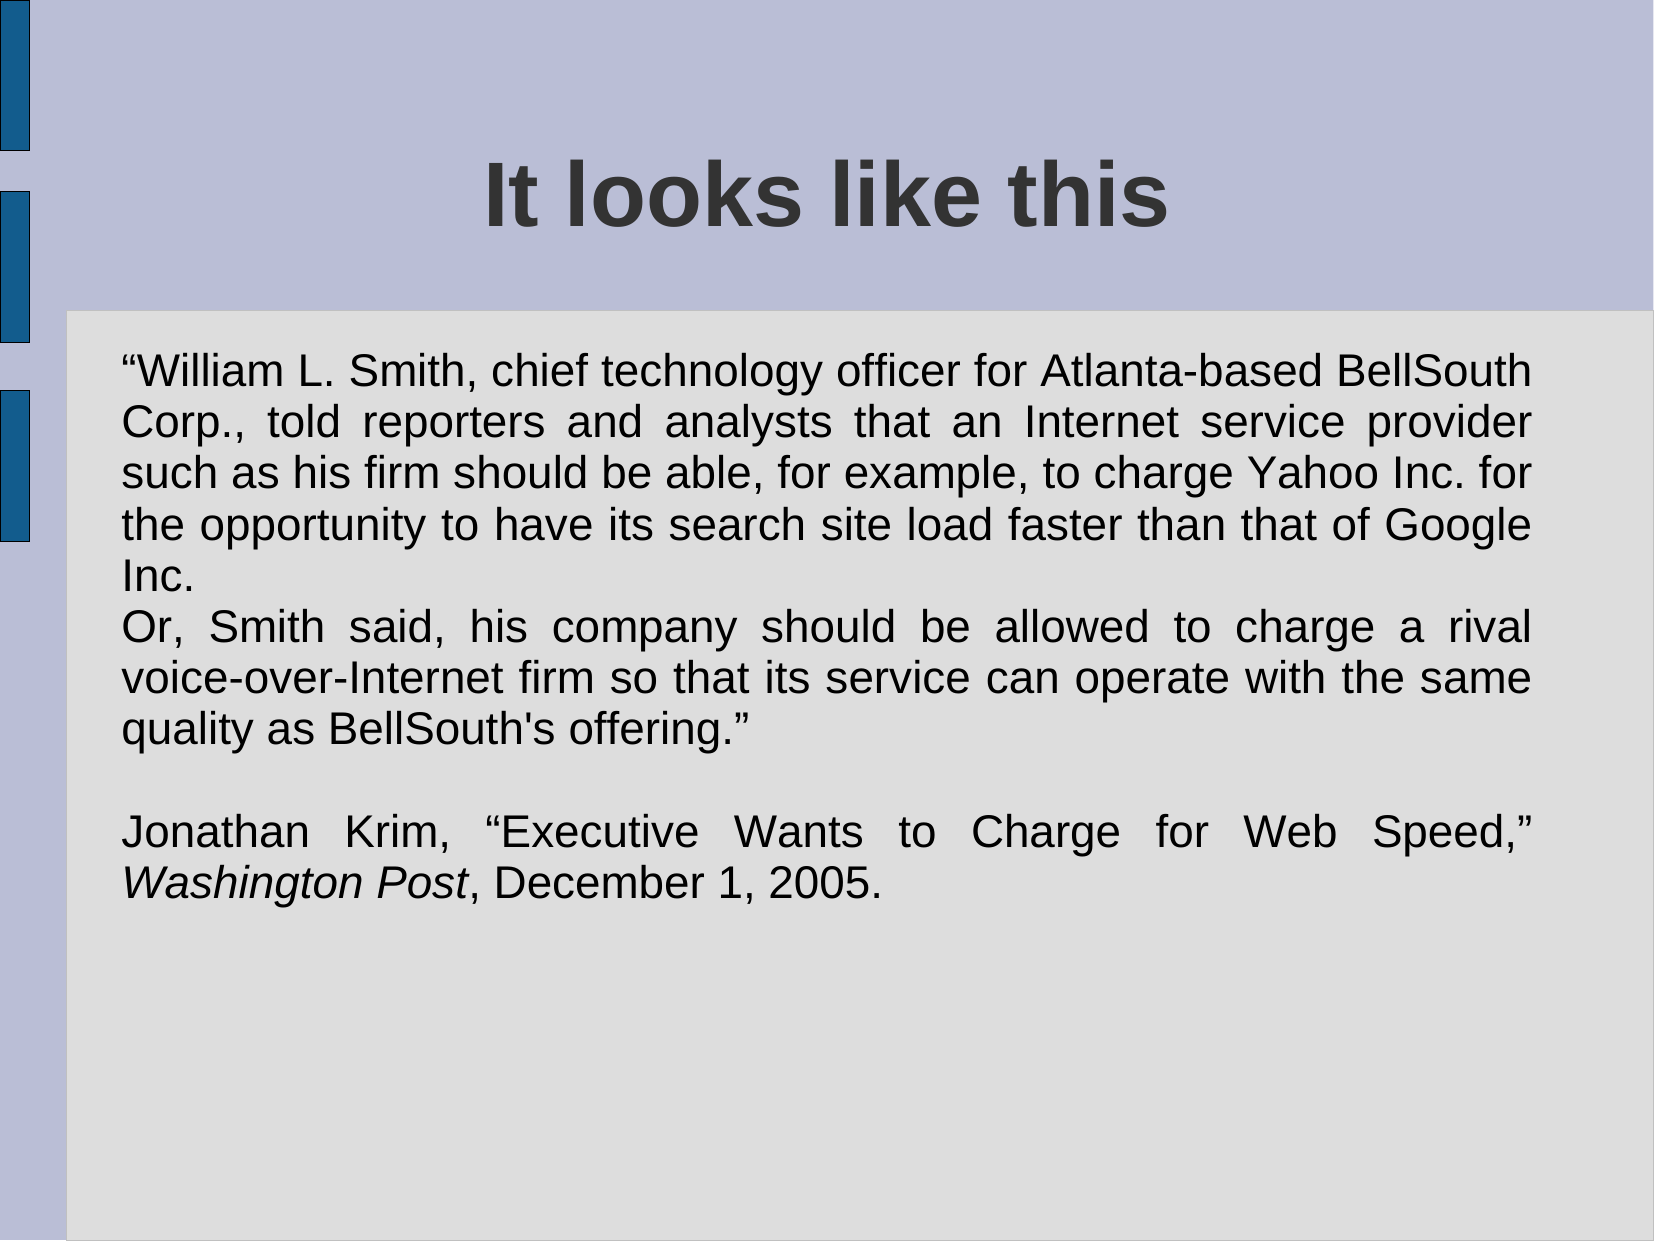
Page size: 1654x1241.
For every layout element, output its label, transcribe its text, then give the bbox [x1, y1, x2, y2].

list “William L. Smith, chief technology officer for Atlanta-based BellSouth Corp., told reporters and analysts that an Internet service provider such as his firm should be able, for example, to charge Yahoo Inc. for the opportunity to have its search site load faster than that of Google Inc. Or, Smith said, his company should be allowed to charge a rival voice-over-Internet firm so that its service can operate with the same quality as BellSouth's offering.” Jonathan Krim, “Executive Wants to Charge for Web Speed,” Washington Post, December 1, 2005. [121, 344, 1534, 1127]
title It looks like this [121, 91, 1534, 299]
